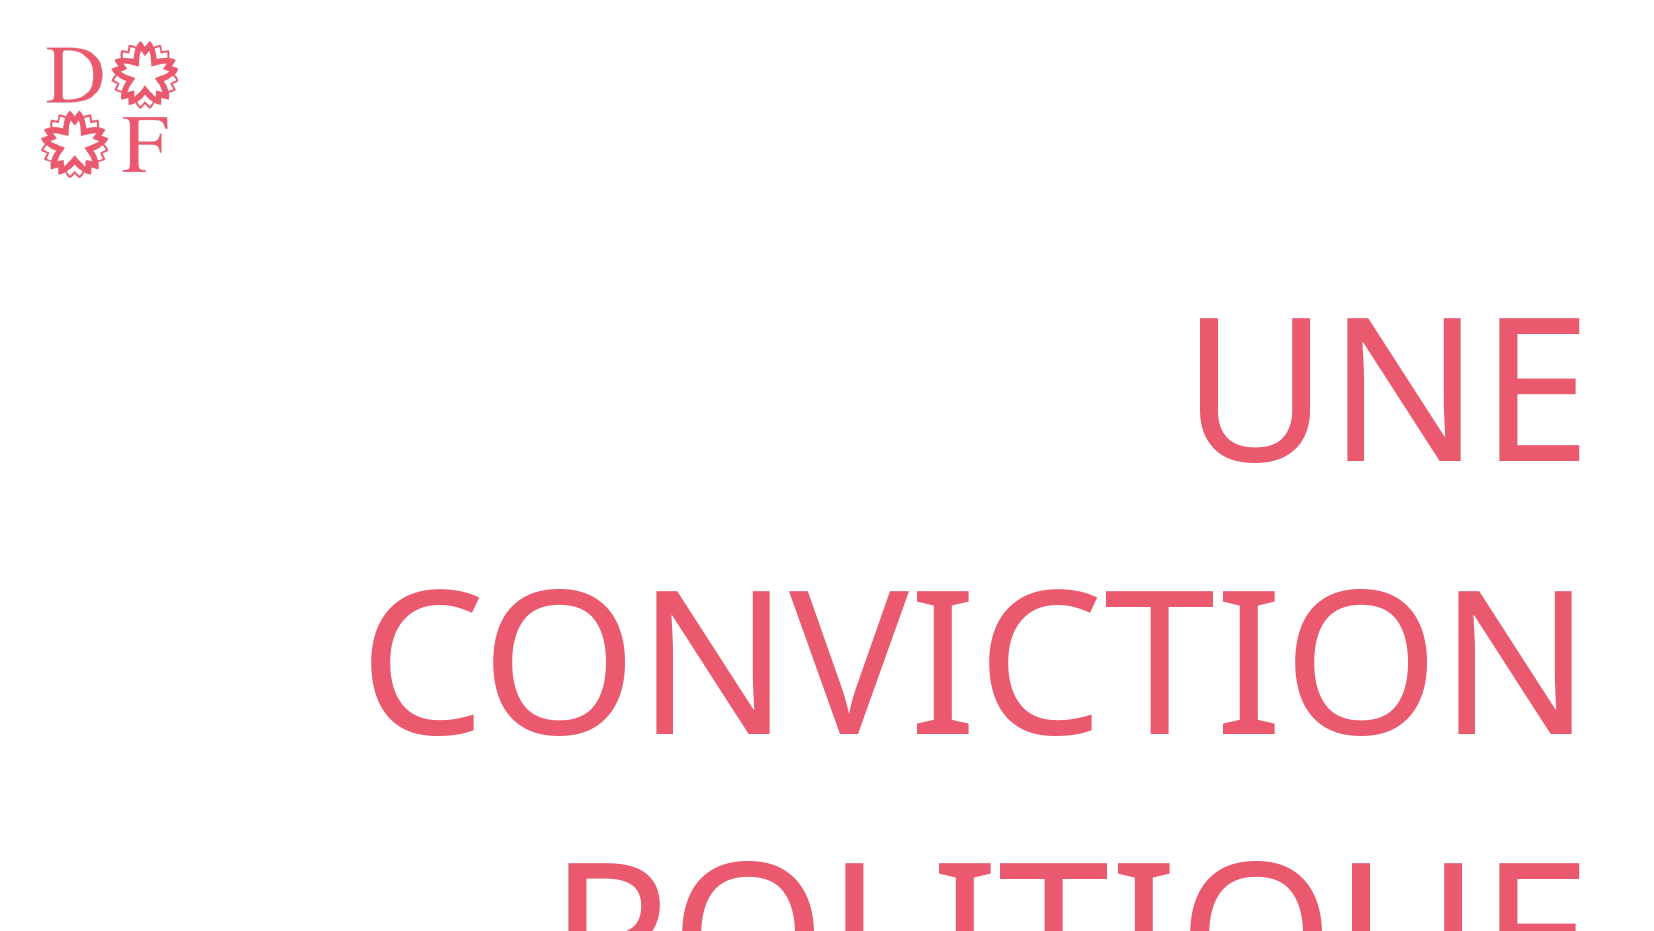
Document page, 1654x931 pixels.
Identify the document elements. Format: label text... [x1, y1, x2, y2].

text_box UNE CONVICTION POLITIQUE [129, 240, 1607, 891]
picture [41, 41, 178, 178]
